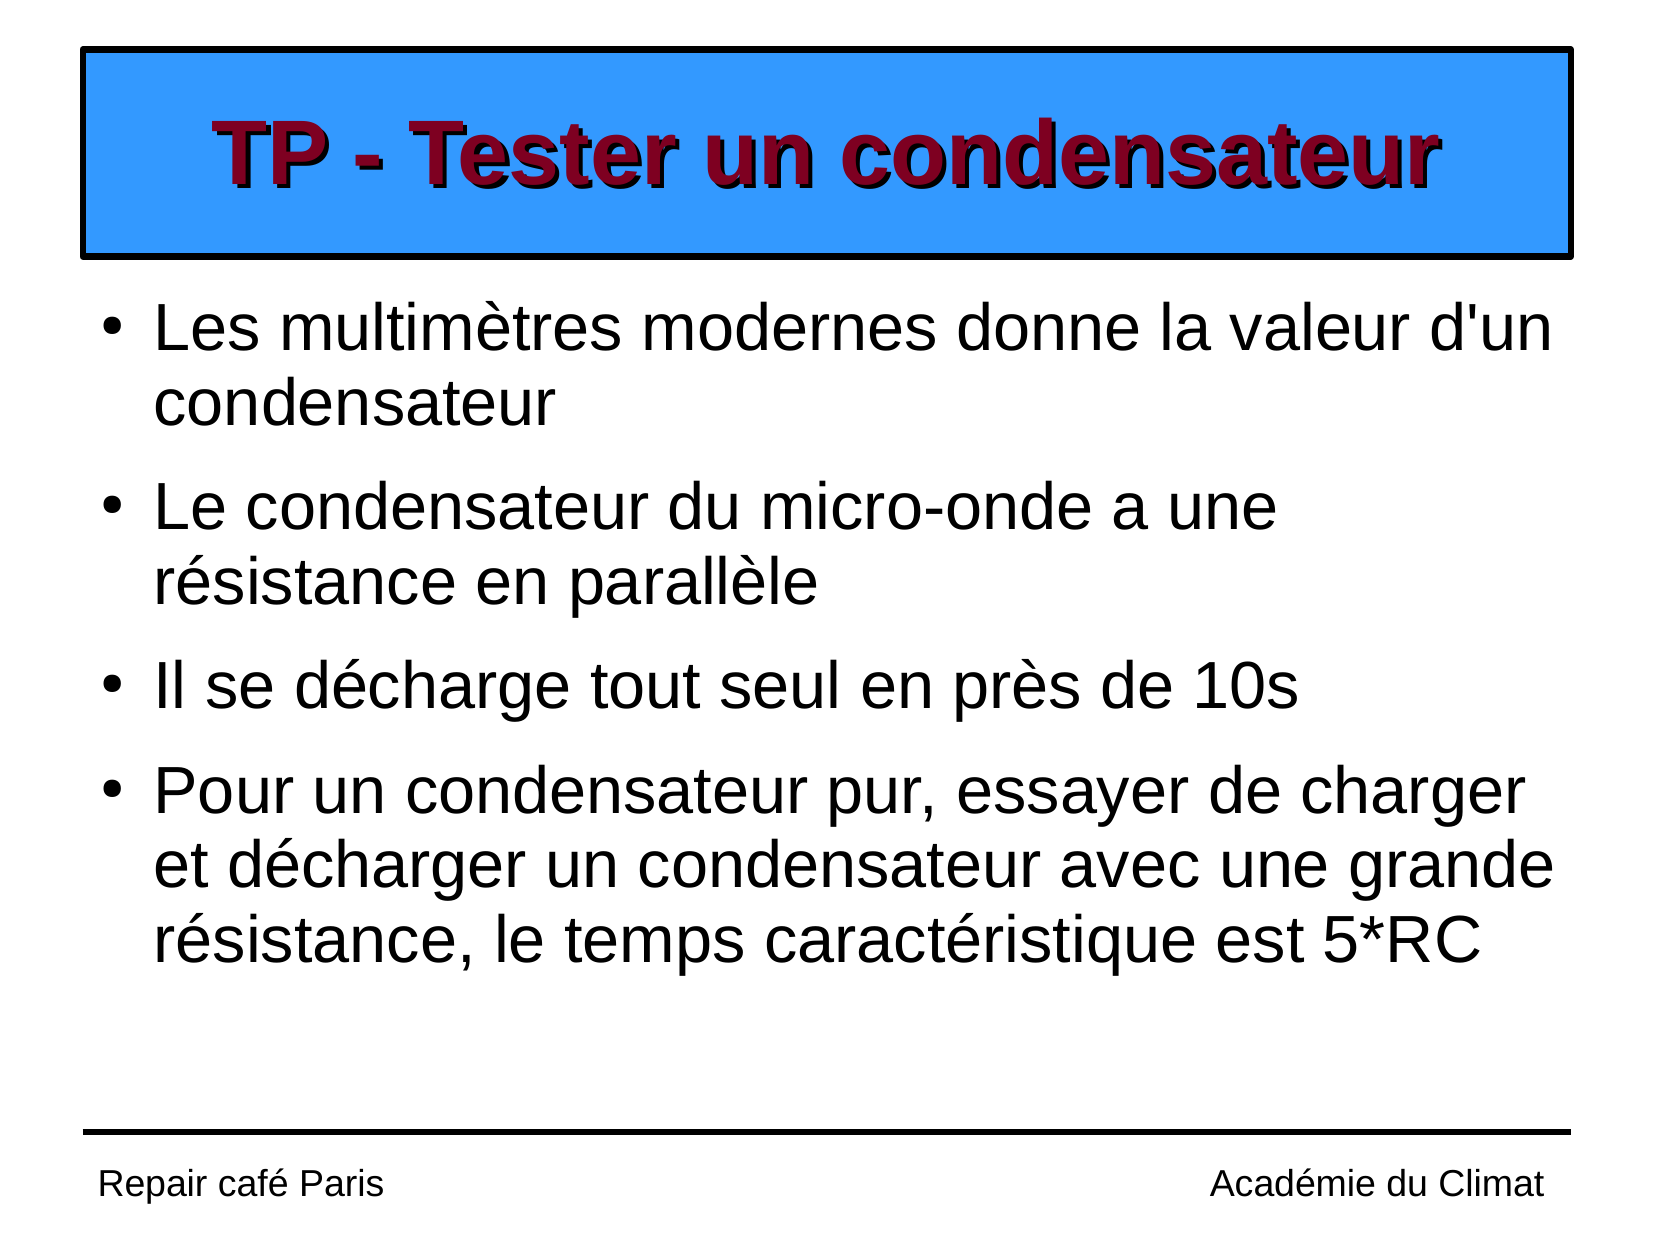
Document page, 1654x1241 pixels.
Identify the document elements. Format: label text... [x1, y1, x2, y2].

text_box Repair café Paris Académie du Climat [82, 1155, 1571, 1213]
list Les multimètres modernes donne la valeur d'un condensateur Le condensateur du micro-onde a une résistance en parallèle Il se décharge tout seul en près de 10s Pour un condensateur pur, essayer de charger et décharger un condensateur avec une grande résistance, le temps caractéristique est 5*RC [82, 290, 1571, 1010]
title TP - Tester un condensateur [82, 49, 1571, 257]
